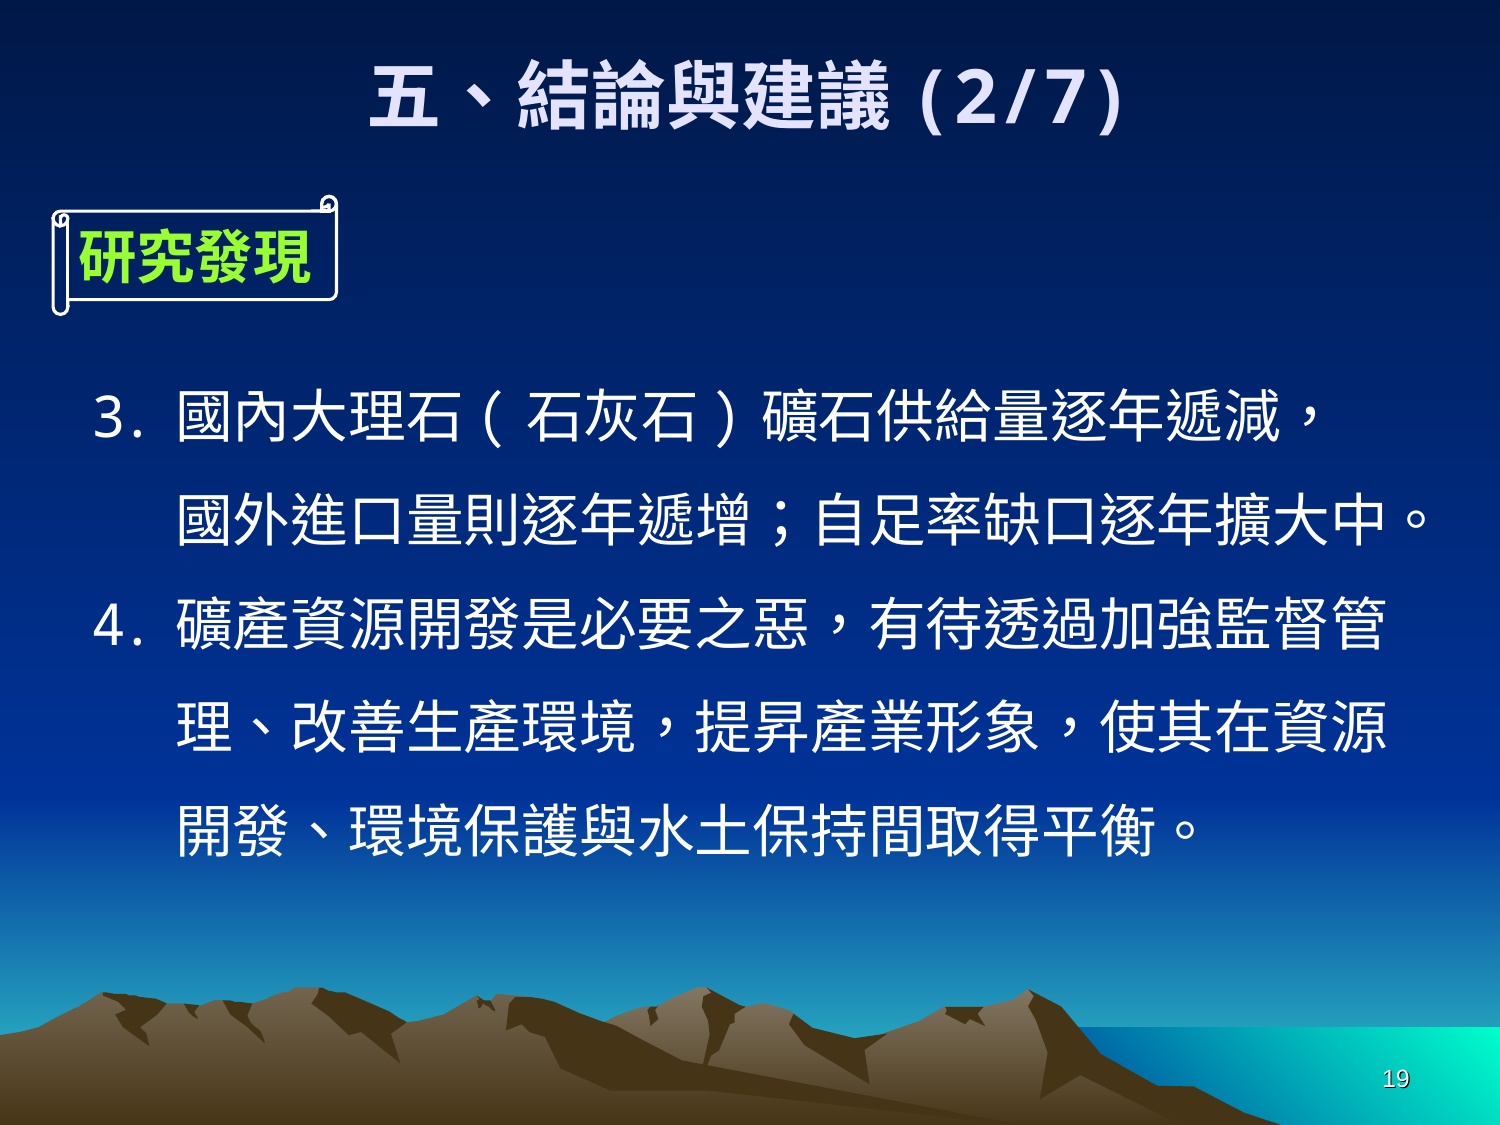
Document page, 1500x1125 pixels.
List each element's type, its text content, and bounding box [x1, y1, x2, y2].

text_box 研究發現 [53, 206, 337, 300]
list 國內大理石(石灰石)礦石供給量逐年遞減，國外進口量則逐年遞增；自足率缺口逐年擴大中。 礦產資源開發是必要之惡，有待透過加強監督管理、改善生產環境，提昇產業形象，使其在資源開發、環境保護與水土保持間取得平衡。 [76, 338, 1400, 977]
text_box 研究發現 [53, 222, 68, 315]
text_box <編號> [1074, 1025, 1426, 1101]
title 五、結論與建議(2/7) [75, 37, 1426, 149]
